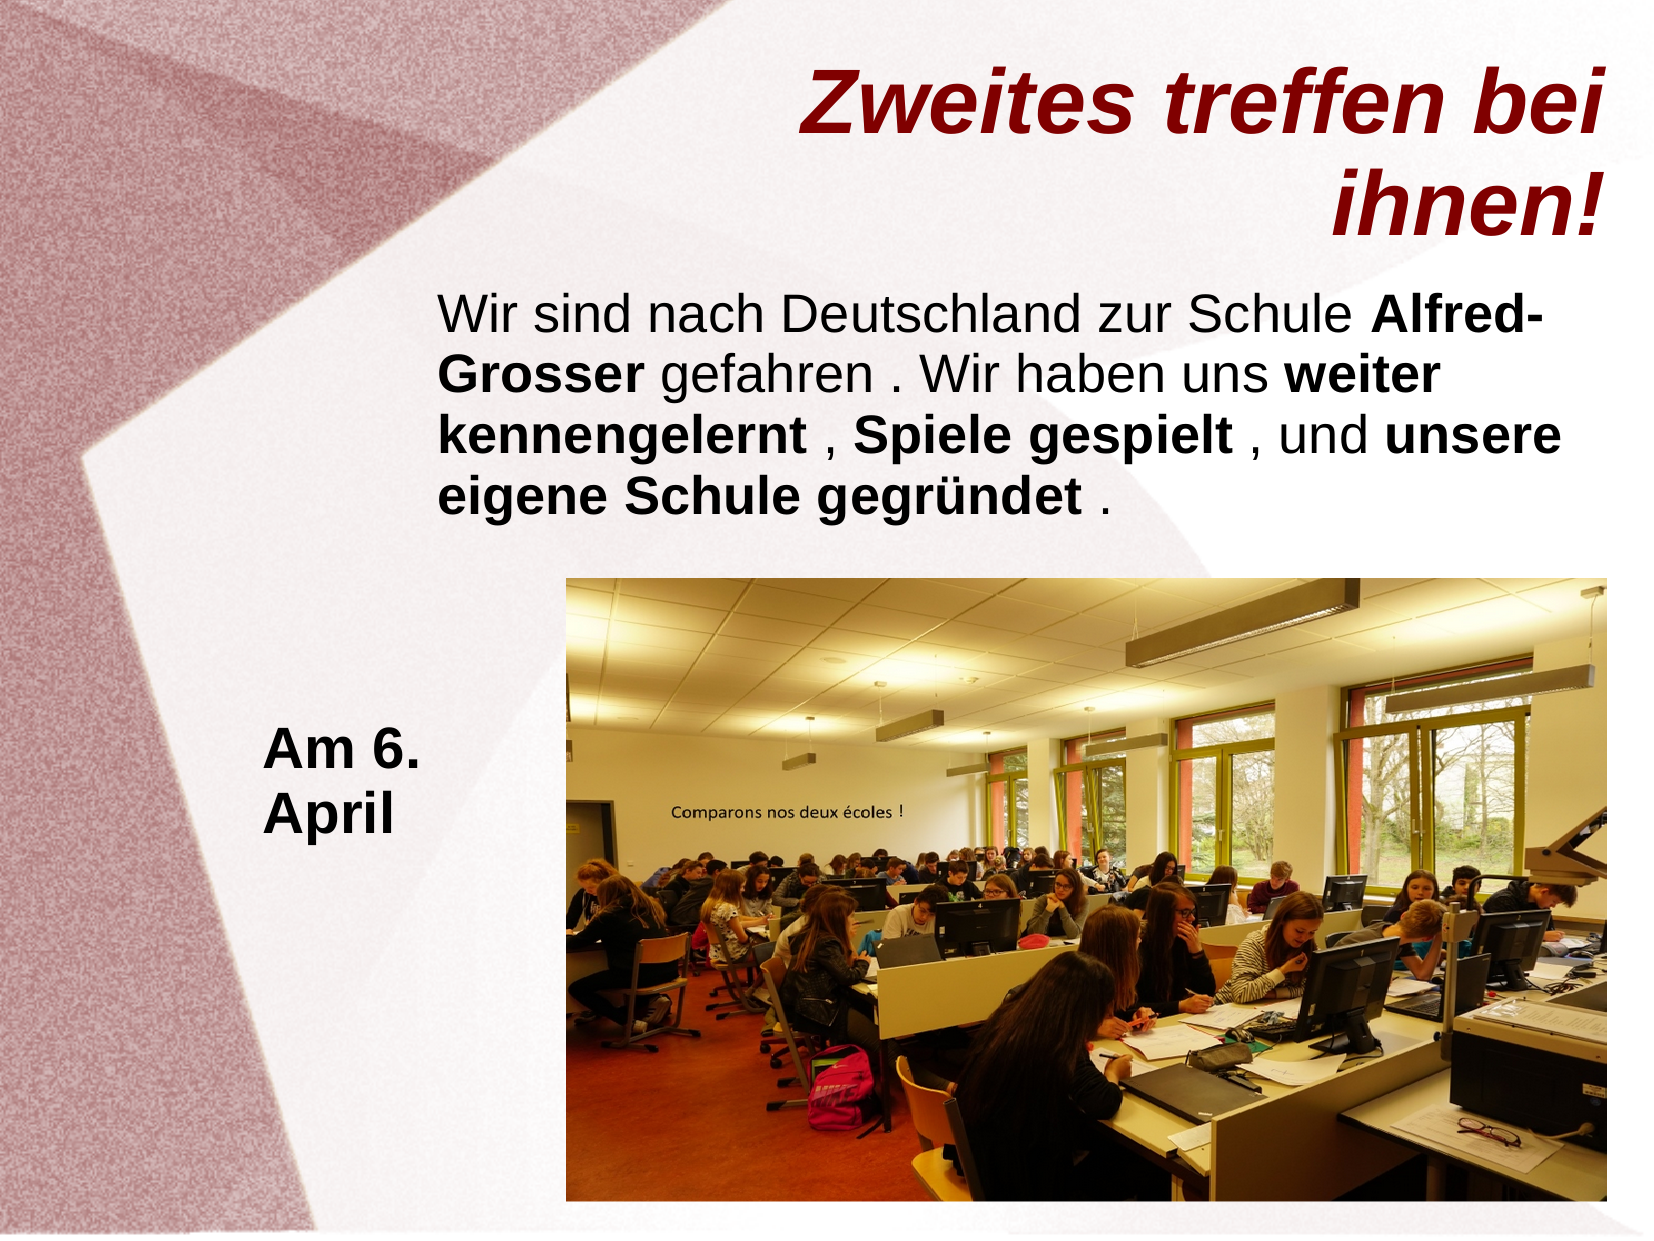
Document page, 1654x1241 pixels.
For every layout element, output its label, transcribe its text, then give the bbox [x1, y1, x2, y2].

title Zweites treffen bei ihnen! [596, 49, 1607, 257]
picture [0, 0, 1654, 1241]
text_box Am 6. April [248, 708, 544, 857]
list Wir sind nach Deutschland zur Schule Alfred-Grosser gefahren . Wir haben uns weiter kennengelernt , Spiele gespielt , und unsere eigene Schule gegründet . [366, 283, 1654, 533]
